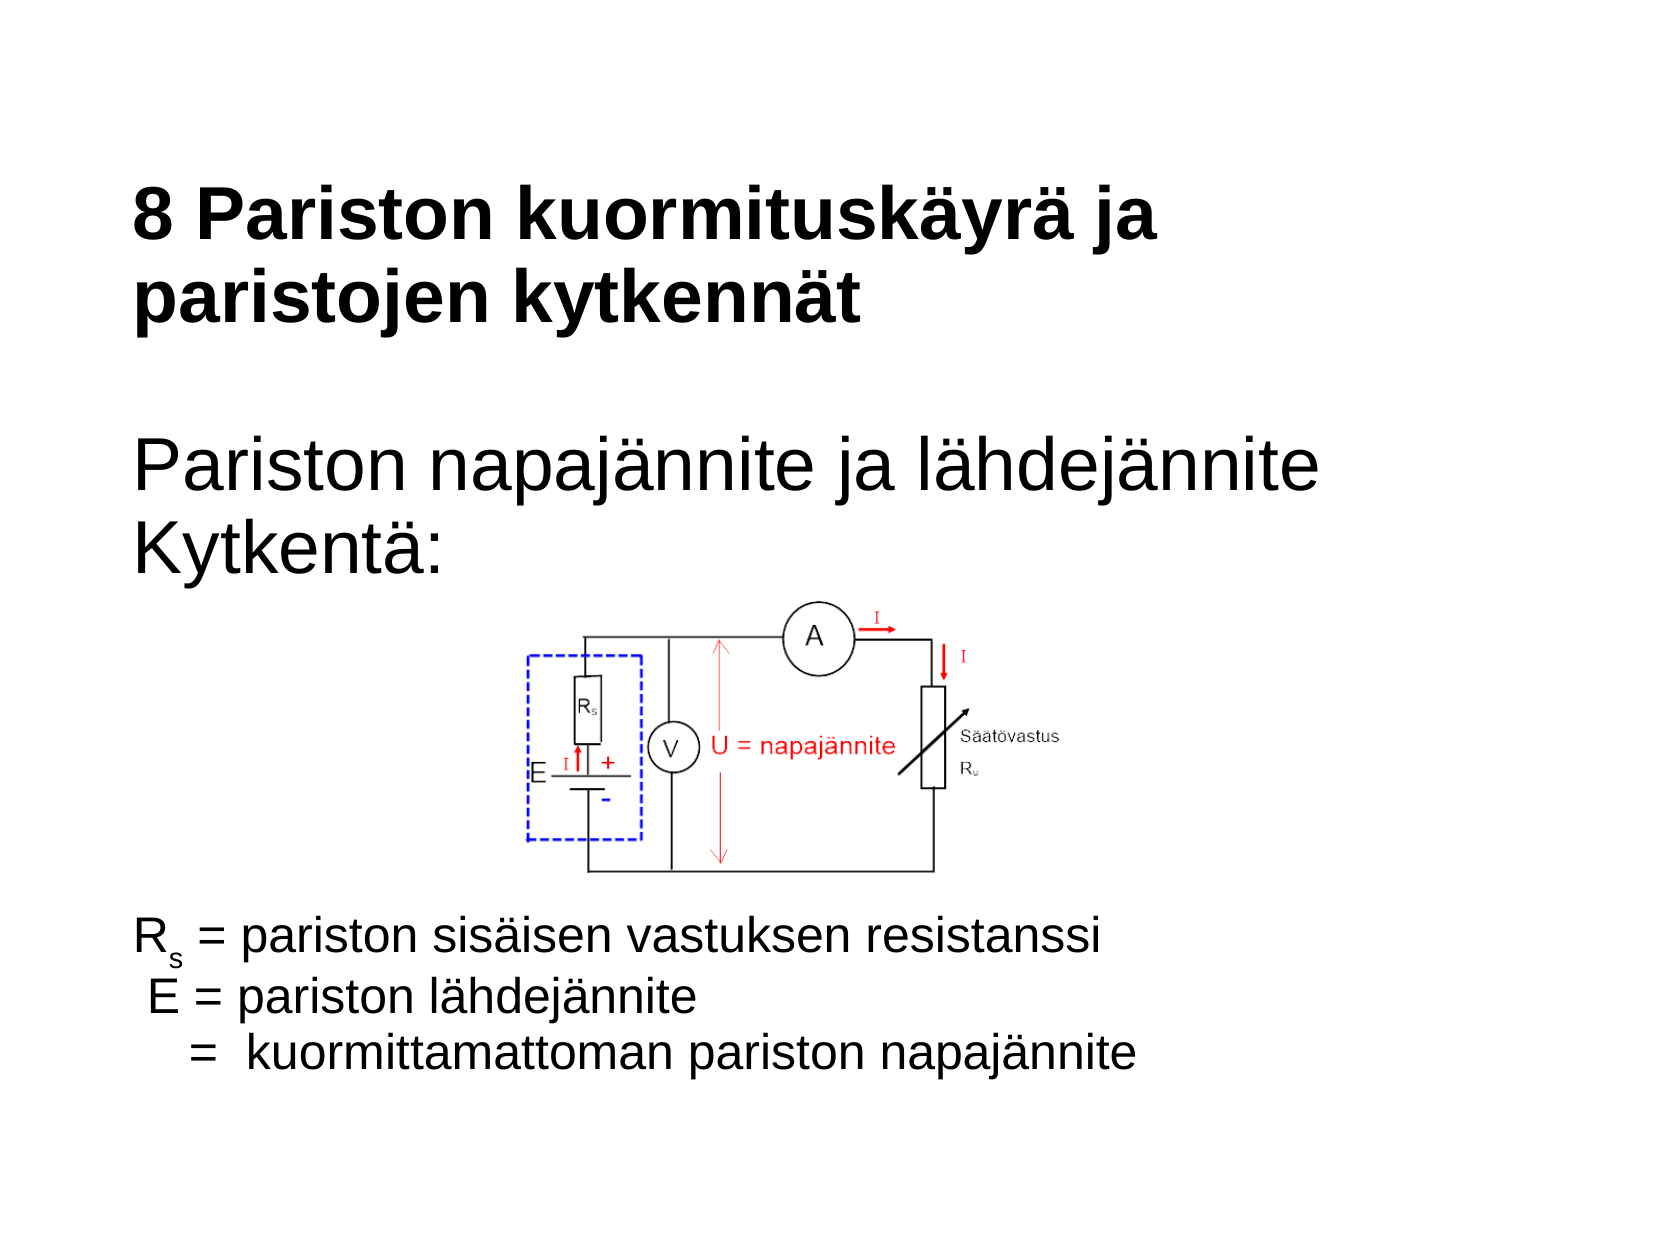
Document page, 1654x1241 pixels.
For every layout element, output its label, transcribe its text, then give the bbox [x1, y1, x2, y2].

text_box Rs = pariston sisäisen vastuksen resistanssi E = pariston lähdejännite = kuormittamattoman pariston napajännite [118, 891, 1560, 1241]
picture [460, 509, 1134, 891]
text_box 8 Pariston kuormituskäyrä ja paristojen kytkennät Pariston napajännite ja lähdejännite Kytkentä: [118, 159, 1501, 763]
